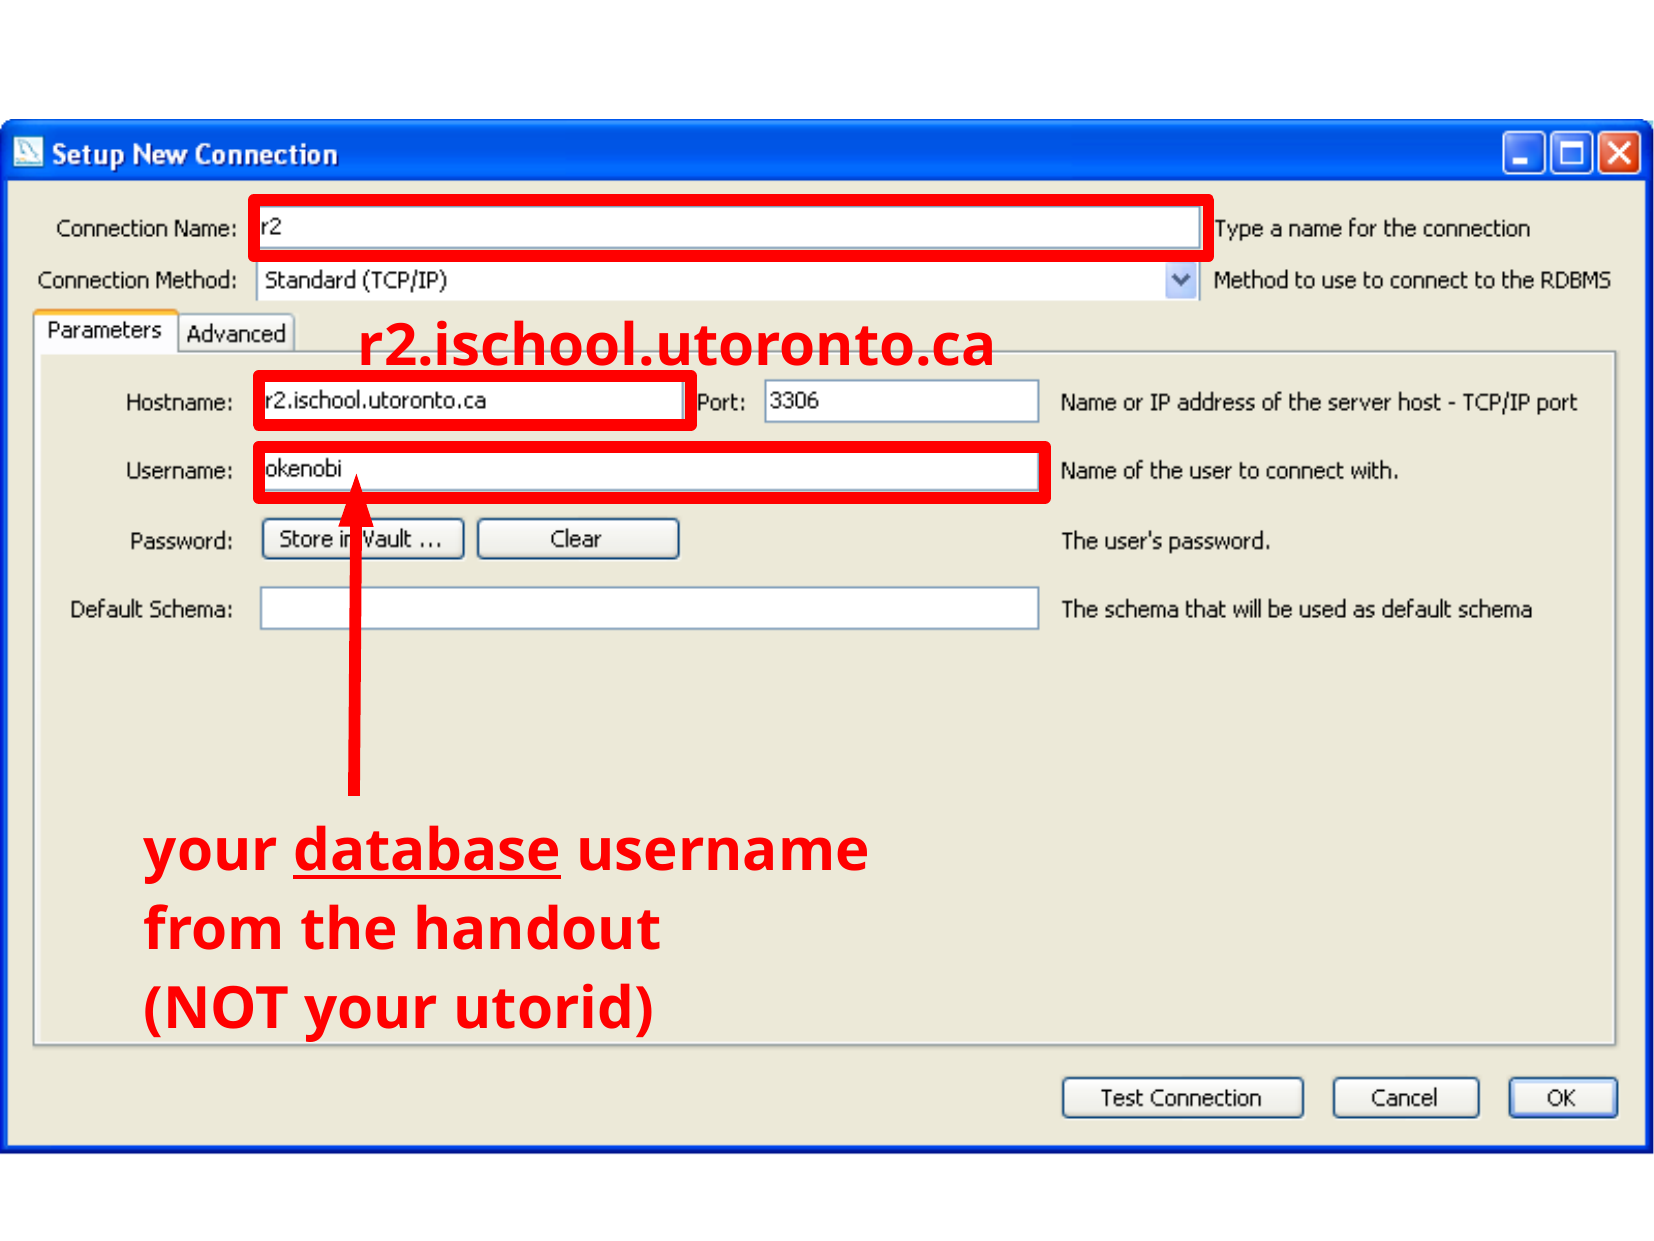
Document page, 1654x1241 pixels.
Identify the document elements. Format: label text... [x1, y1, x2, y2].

text_box r2.ischool.utoronto.ca [342, 295, 1211, 381]
text_box your database username from the handout (NOT your utorid) [129, 800, 1004, 1028]
picture [0, 119, 1654, 1179]
